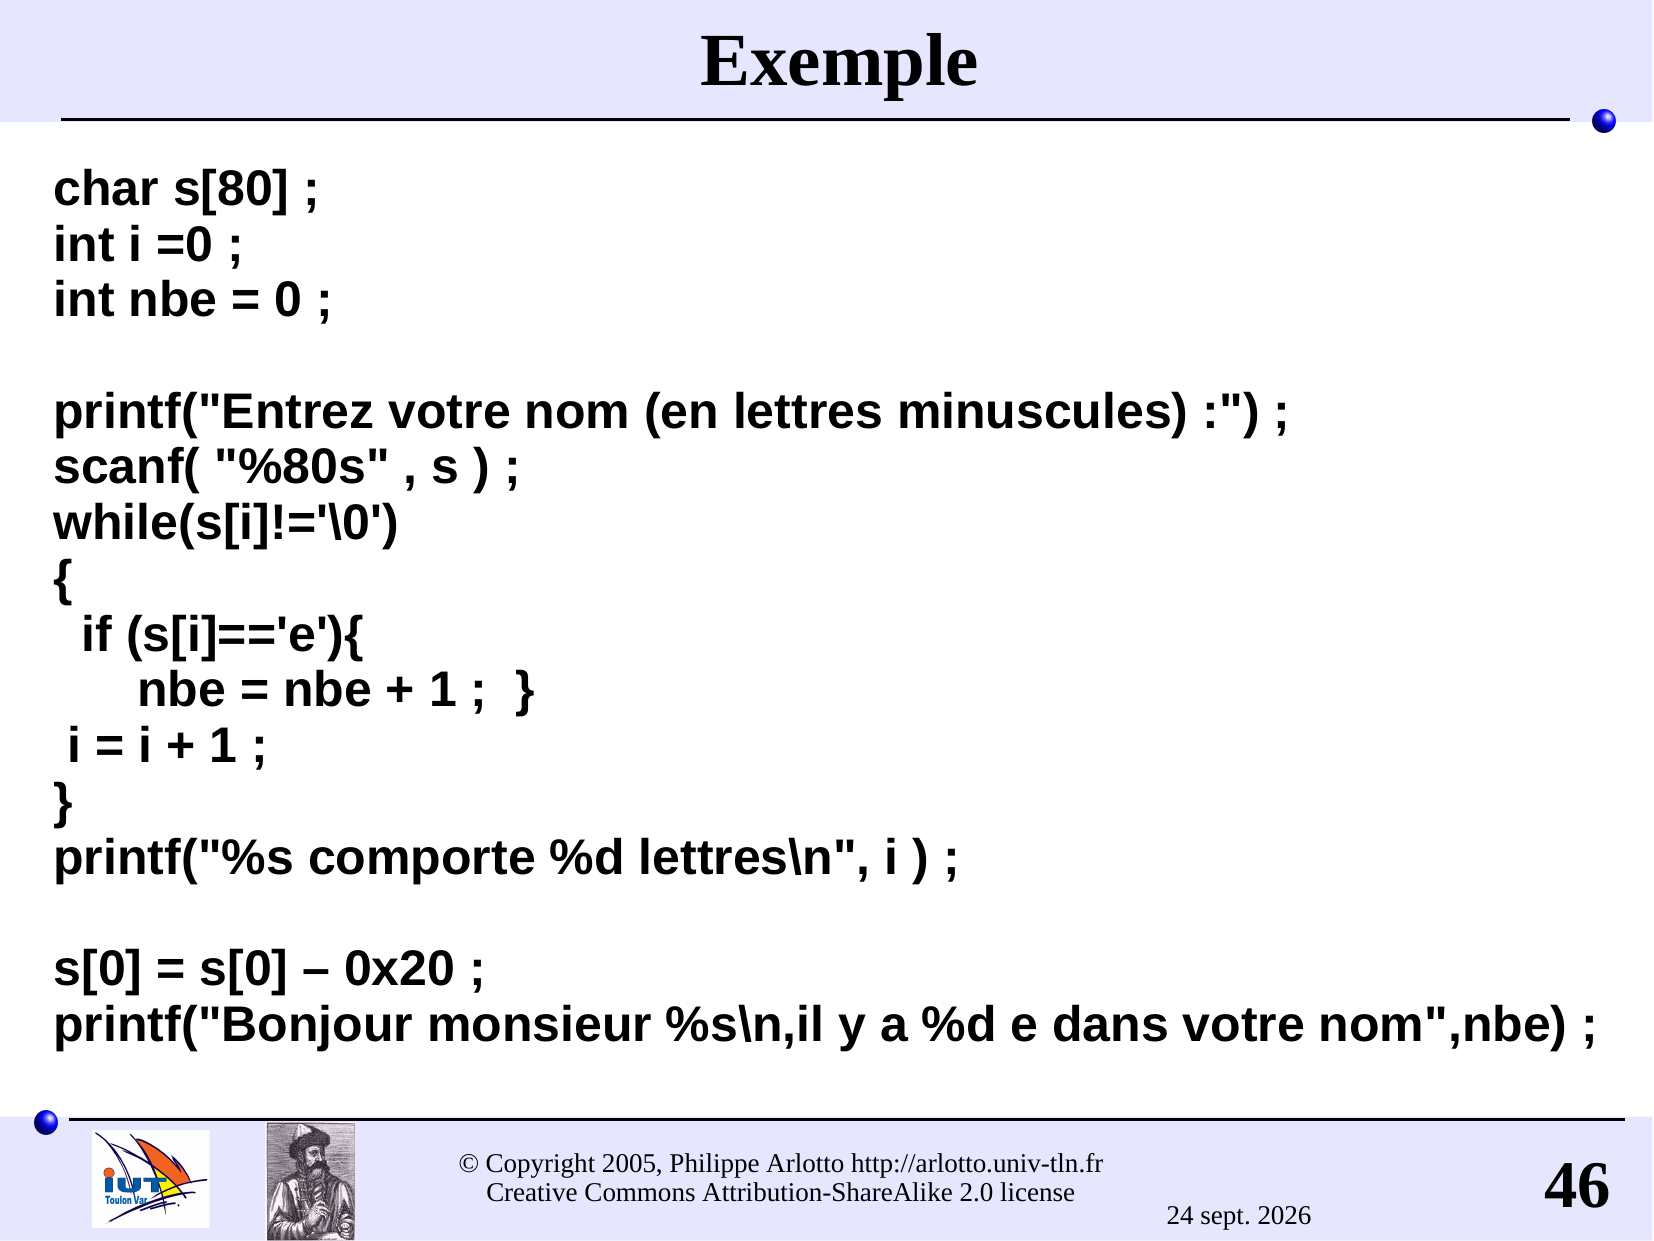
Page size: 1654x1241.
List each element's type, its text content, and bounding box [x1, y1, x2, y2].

text_box char s[80] ; int i =0 ; int nbe = 0 ; printf("Entrez votre nom (en lettres minuscules) :") ; scanf( "%80s" , s ) ; while(s[i]!='\0') { if (s[i]=='e'){ nbe = nbe + 1 ; } i = i + 1 ; } printf("%s comporte %d lettres\n", i ) ; s[0] = s[0] – 0x20 ; printf("Bonjour monsieur %s\n,il y a %d e dans votre nom",nbe) ; [53, 159, 1600, 1176]
picture [265, 1176, 355, 1241]
title Exemple [95, 11, 1585, 110]
